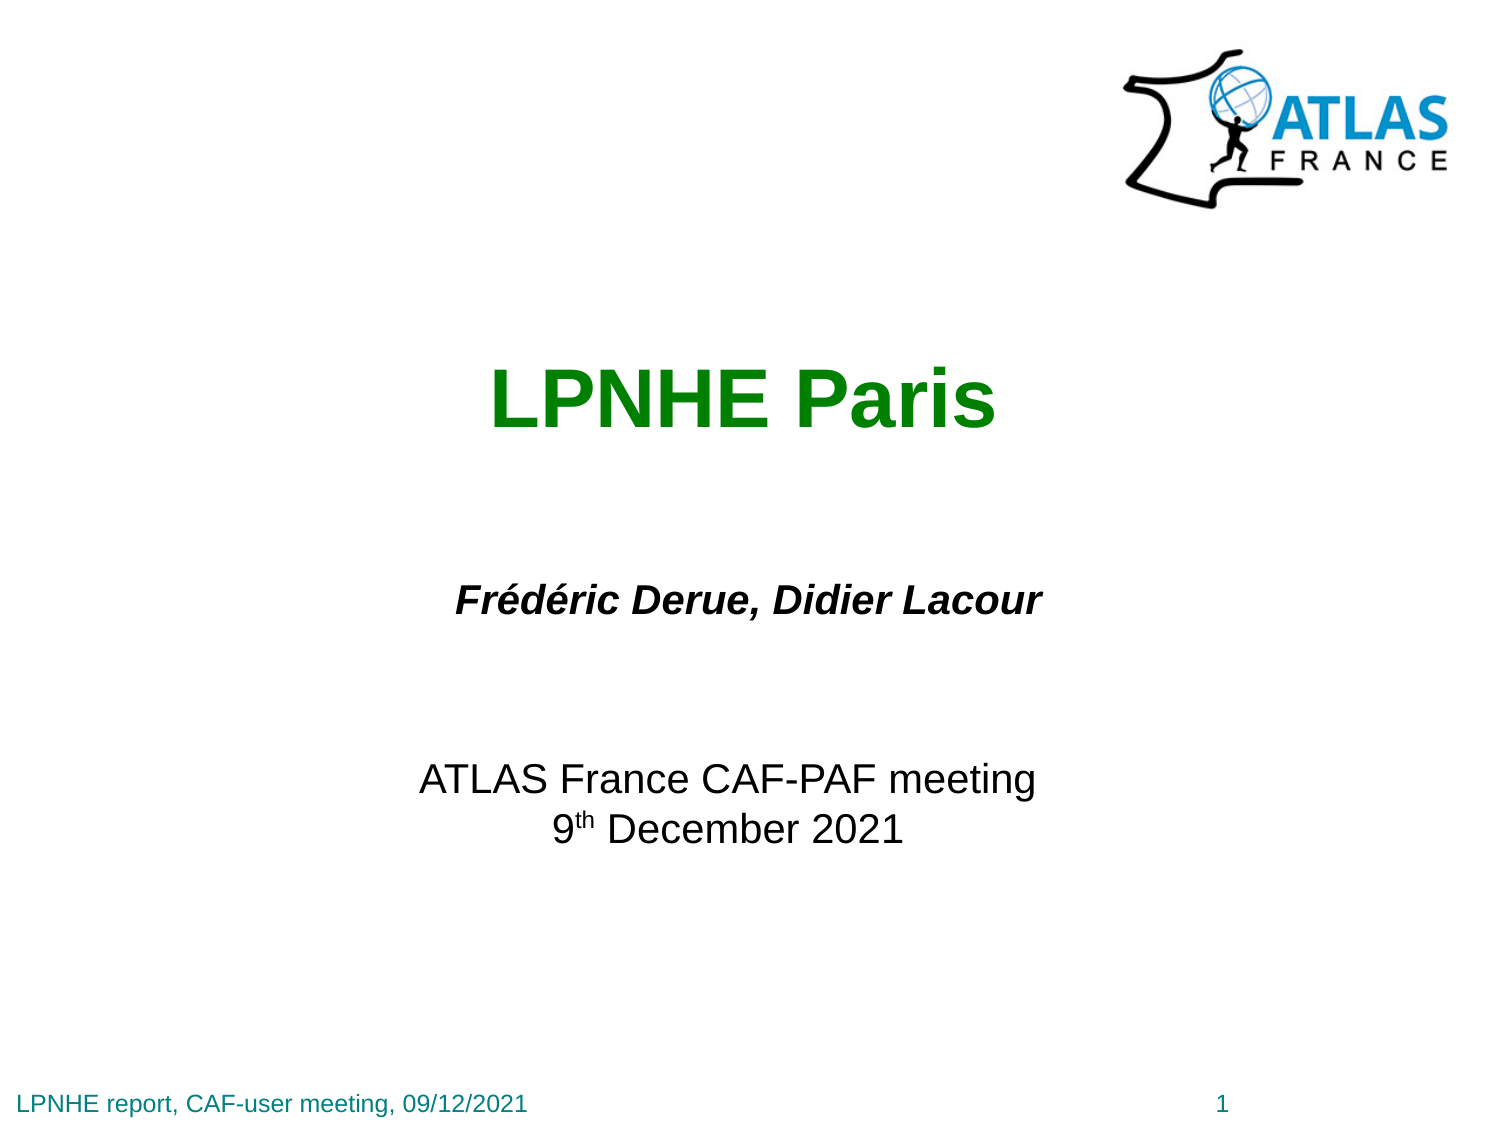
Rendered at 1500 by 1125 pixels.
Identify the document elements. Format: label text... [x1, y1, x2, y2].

text_box Frédéric Derue, Didier Lacour [401, 569, 1096, 631]
picture [1110, 41, 1462, 218]
text_box ATLAS France CAF-PAF meeting 9th December 2021 [381, 744, 1075, 853]
text_box LPNHE Paris [7, 342, 1500, 474]
